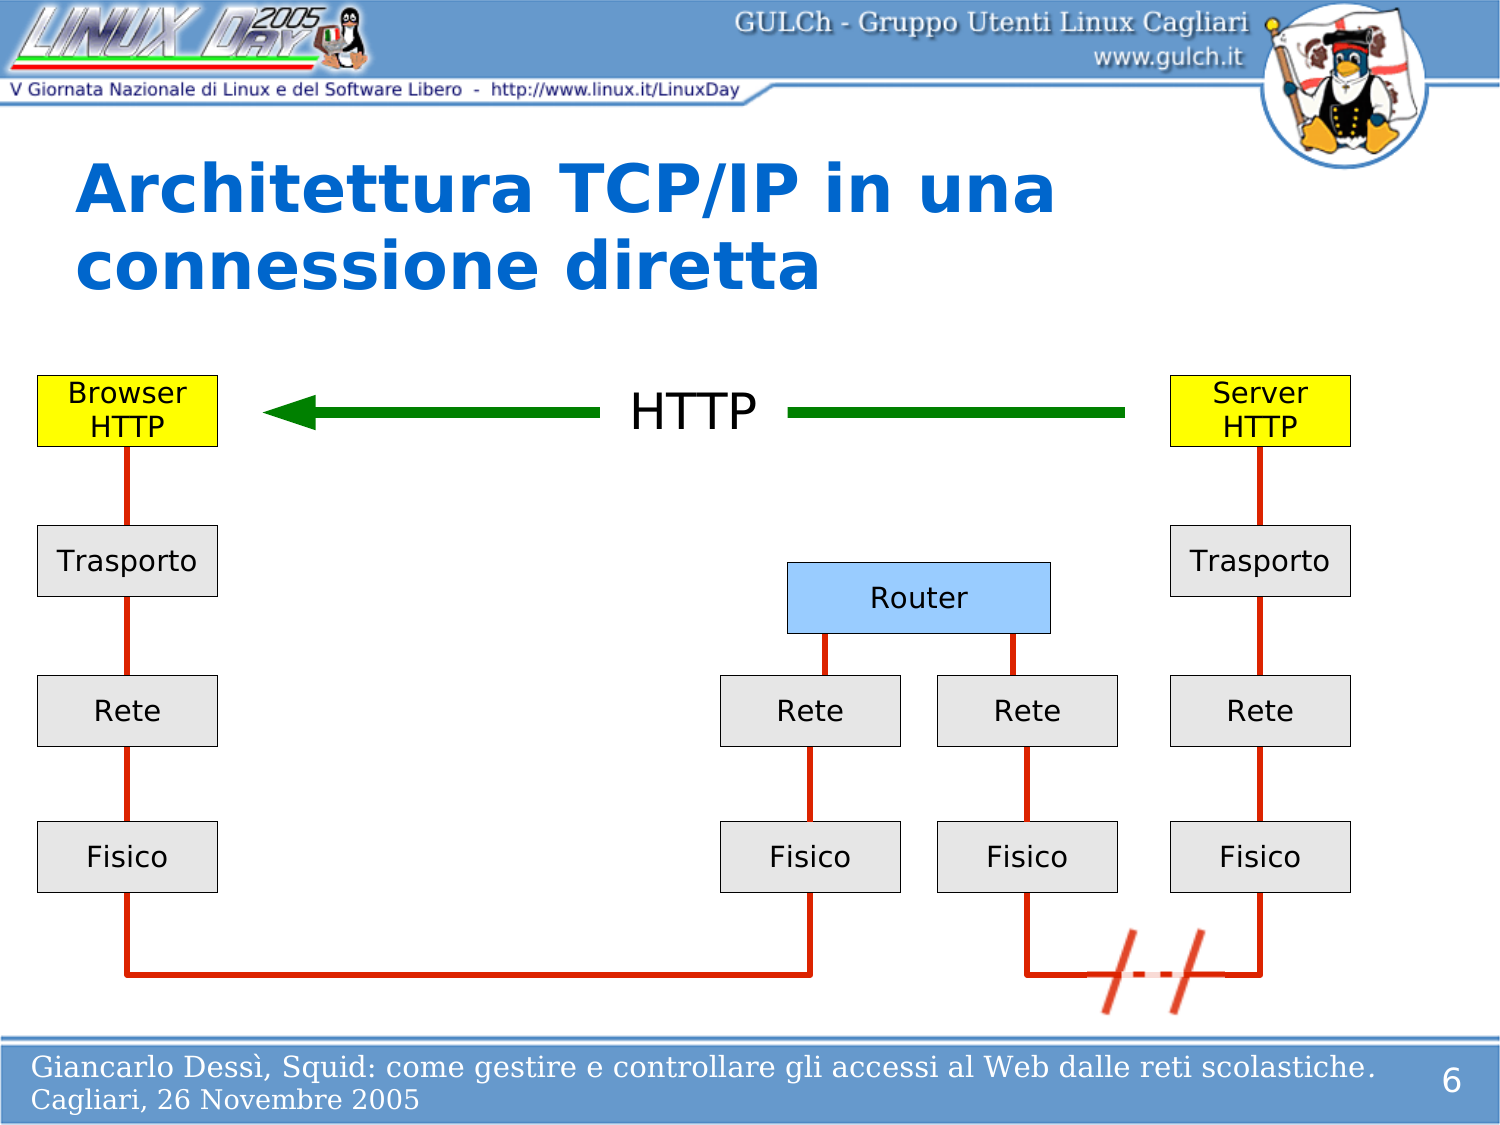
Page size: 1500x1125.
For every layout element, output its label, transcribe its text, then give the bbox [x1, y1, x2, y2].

text_box Fisico [37, 821, 218, 893]
text_box Fisico [720, 821, 901, 893]
text_box Trasporto [37, 525, 218, 597]
text_box Fisico [1170, 821, 1351, 893]
text_box Browser HTTP [37, 375, 218, 447]
text_box Router [787, 562, 1051, 634]
text_box Rete [1170, 675, 1351, 747]
text_box Rete [937, 675, 1118, 747]
text_box Server HTTP [1170, 375, 1351, 447]
text_box HTTP [600, 375, 788, 451]
text_box Architettura TCP/IP in una connessione diretta [75, 150, 1082, 306]
text_box Trasporto [1170, 525, 1351, 597]
text_box Fisico [937, 821, 1118, 893]
text_box Rete [720, 675, 901, 747]
picture [0, 0, 1500, 1125]
text_box Rete [37, 675, 218, 747]
